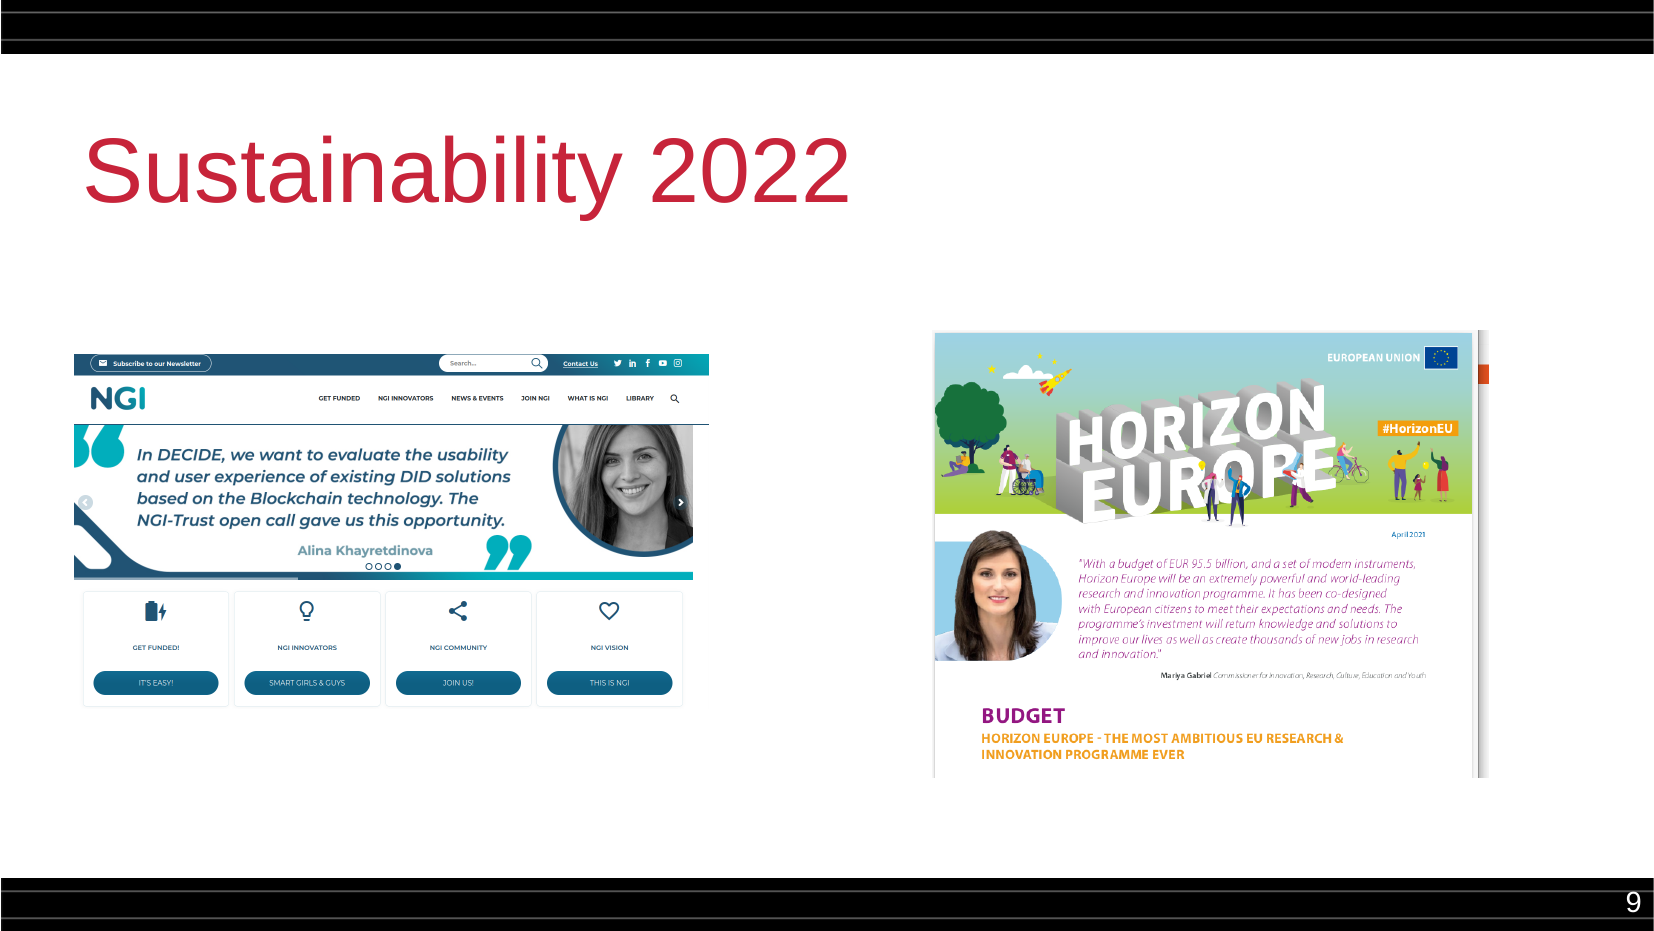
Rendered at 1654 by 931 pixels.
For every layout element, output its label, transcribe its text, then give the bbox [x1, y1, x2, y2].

picture [1, 0, 1654, 54]
picture [1, 878, 1654, 931]
picture [932, 330, 1489, 778]
title Sustainability 2022 [82, 92, 1571, 249]
picture [74, 354, 709, 709]
